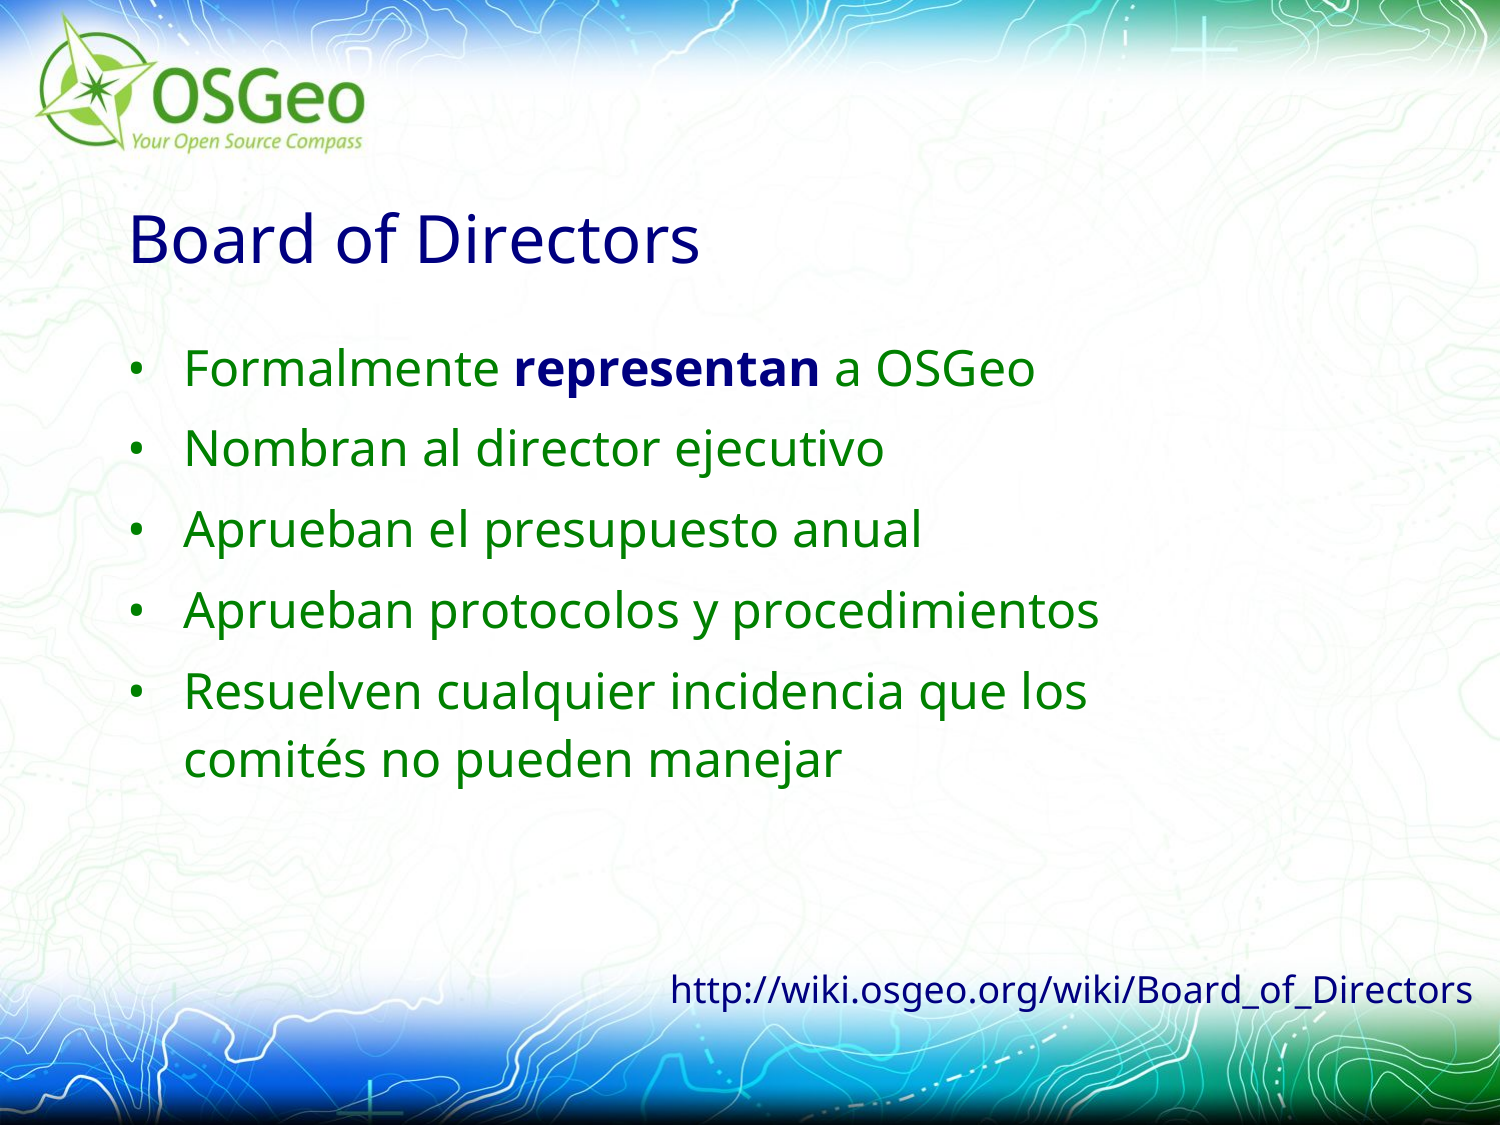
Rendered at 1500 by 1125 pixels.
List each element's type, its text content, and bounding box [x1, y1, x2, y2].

text_box http://wiki.osgeo.org/wiki/Board_of_Directors [295, 958, 1489, 1034]
list Formalmente representan a OSGeo Nombran al director ejecutivo Aprueban el presupuesto anual Aprueban protocolos y procedimientos Resuelven cualquier incidencia que los comités no pueden manejar [112, 324, 1388, 1068]
picture [0, 0, 1500, 1125]
title Board of Directors [112, 179, 1388, 296]
